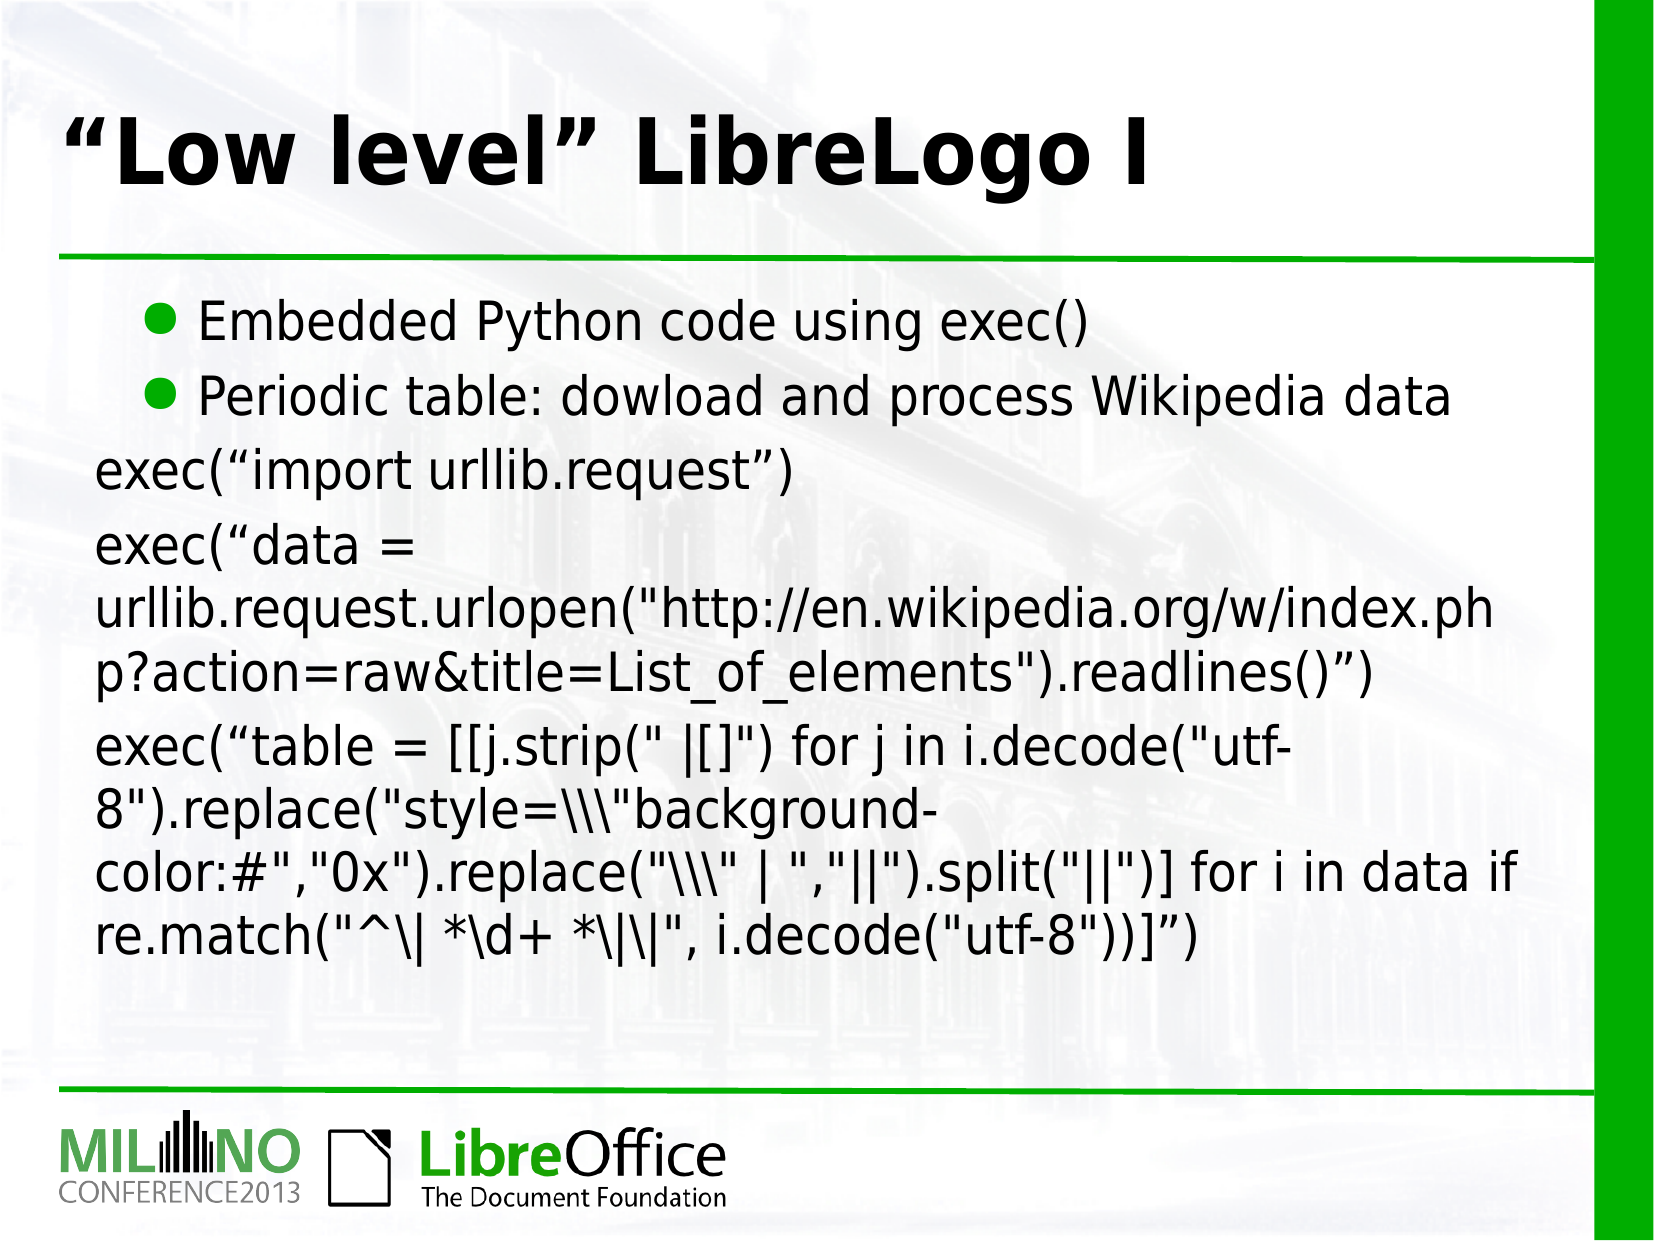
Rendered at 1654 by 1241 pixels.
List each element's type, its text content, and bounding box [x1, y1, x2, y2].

picture [1, 0, 1594, 1241]
list Embedded Python code using exec() Periodic table: dowload and process Wikipedia data exec(“import urllib.request”) exec(“data = urllib.request.urlopen("http://en.wikipedia.org/w/index.php?action=raw&title=List_of_elements").readlines()”) exec(“table = [[j.strip(" |[]") for j in i.decode("utf-8").replace("style=\\\"background-color:#","0x").replace("\\\" | ","||").split("||")] for i in data if re.match("^\| *\d+ *\|\|", i.decode("utf-8"))]”) [35, 290, 1524, 1010]
title “Low level” LibreLogo I [59, 49, 1548, 257]
